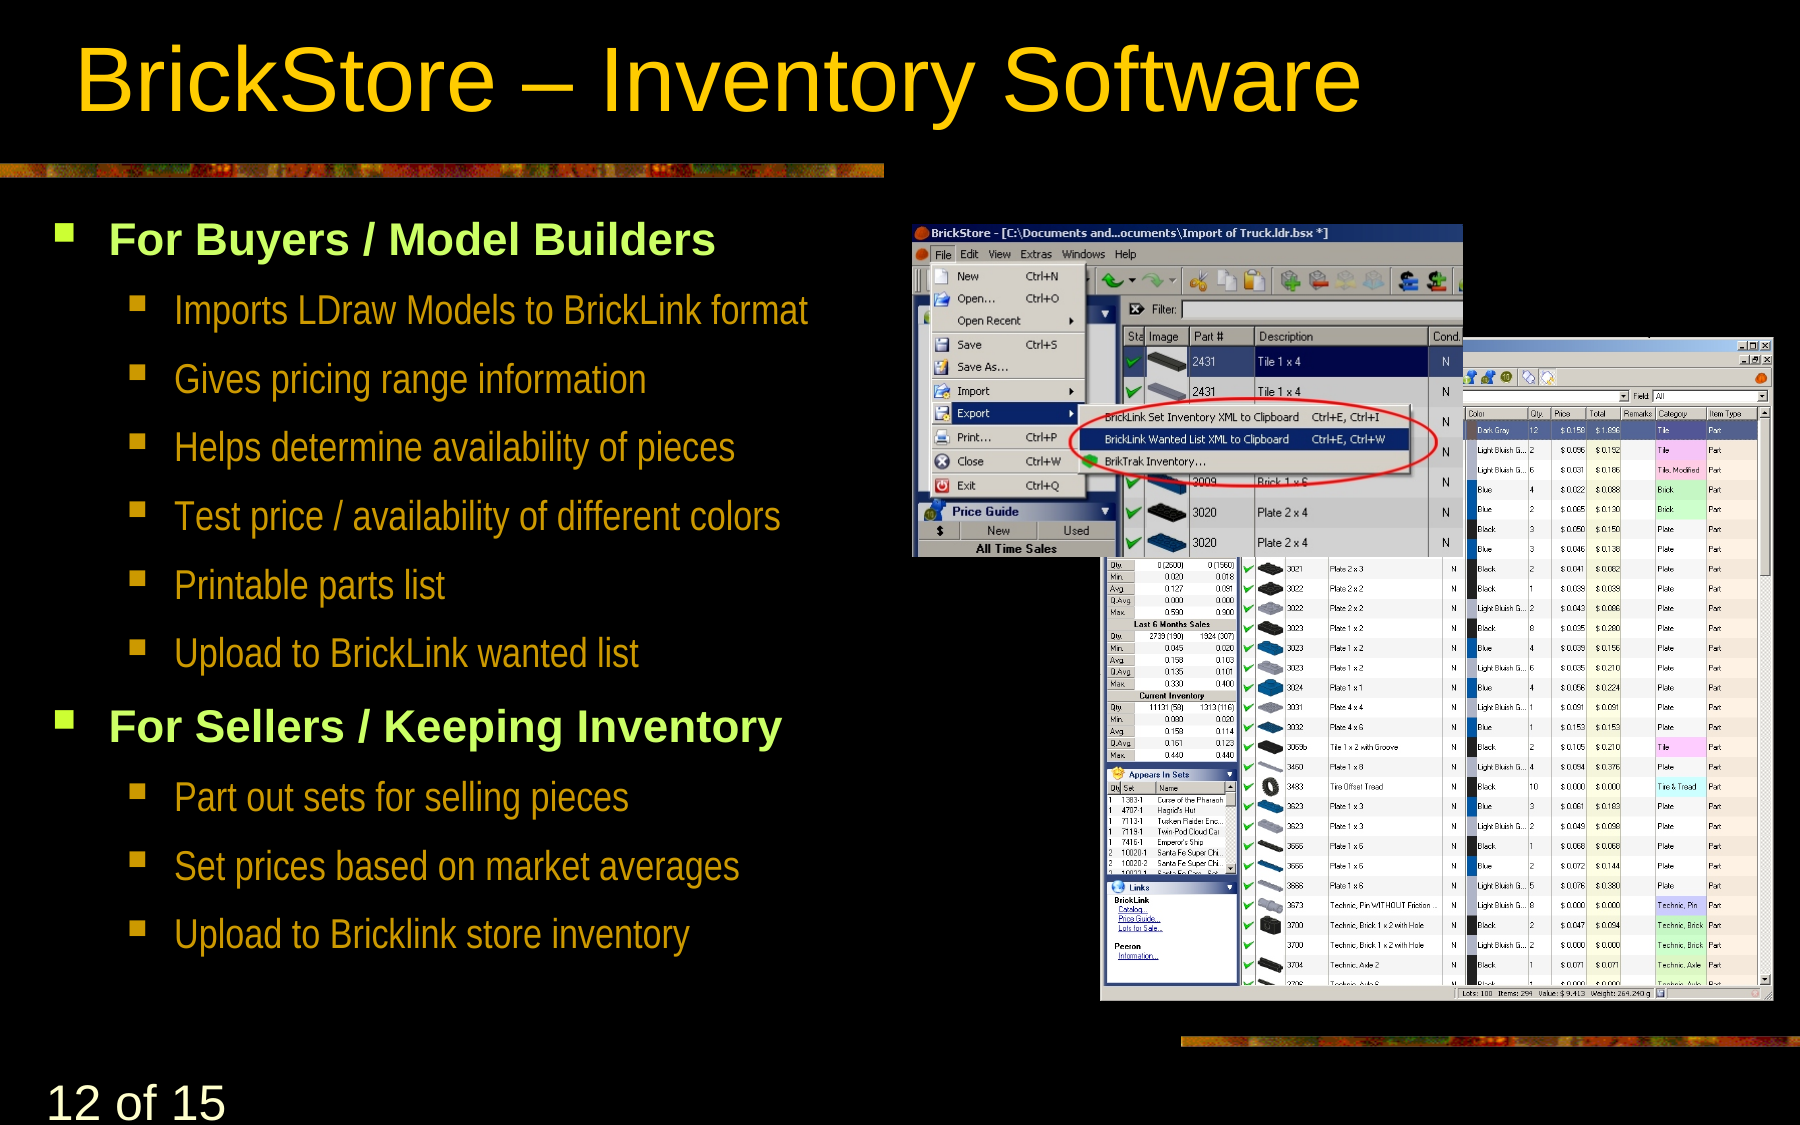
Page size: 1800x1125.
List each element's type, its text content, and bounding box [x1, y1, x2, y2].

picture [912, 224, 1774, 1002]
title BrickStore – Inventory Software [59, 12, 1761, 138]
picture [1181, 1035, 1800, 1050]
picture [0, 162, 884, 182]
list For Buyers / Model Builders Imports LDraw Models to BrickLink format Gives pricing range information Helps determine availability of pieces Test price / availability of different colors Printable parts list Upload to BrickLink wanted list For Sellers / Keeping Inventory Part out sets for selling pieces Set prices based on market averages Upload to Bricklink store inventory [37, 212, 951, 1026]
